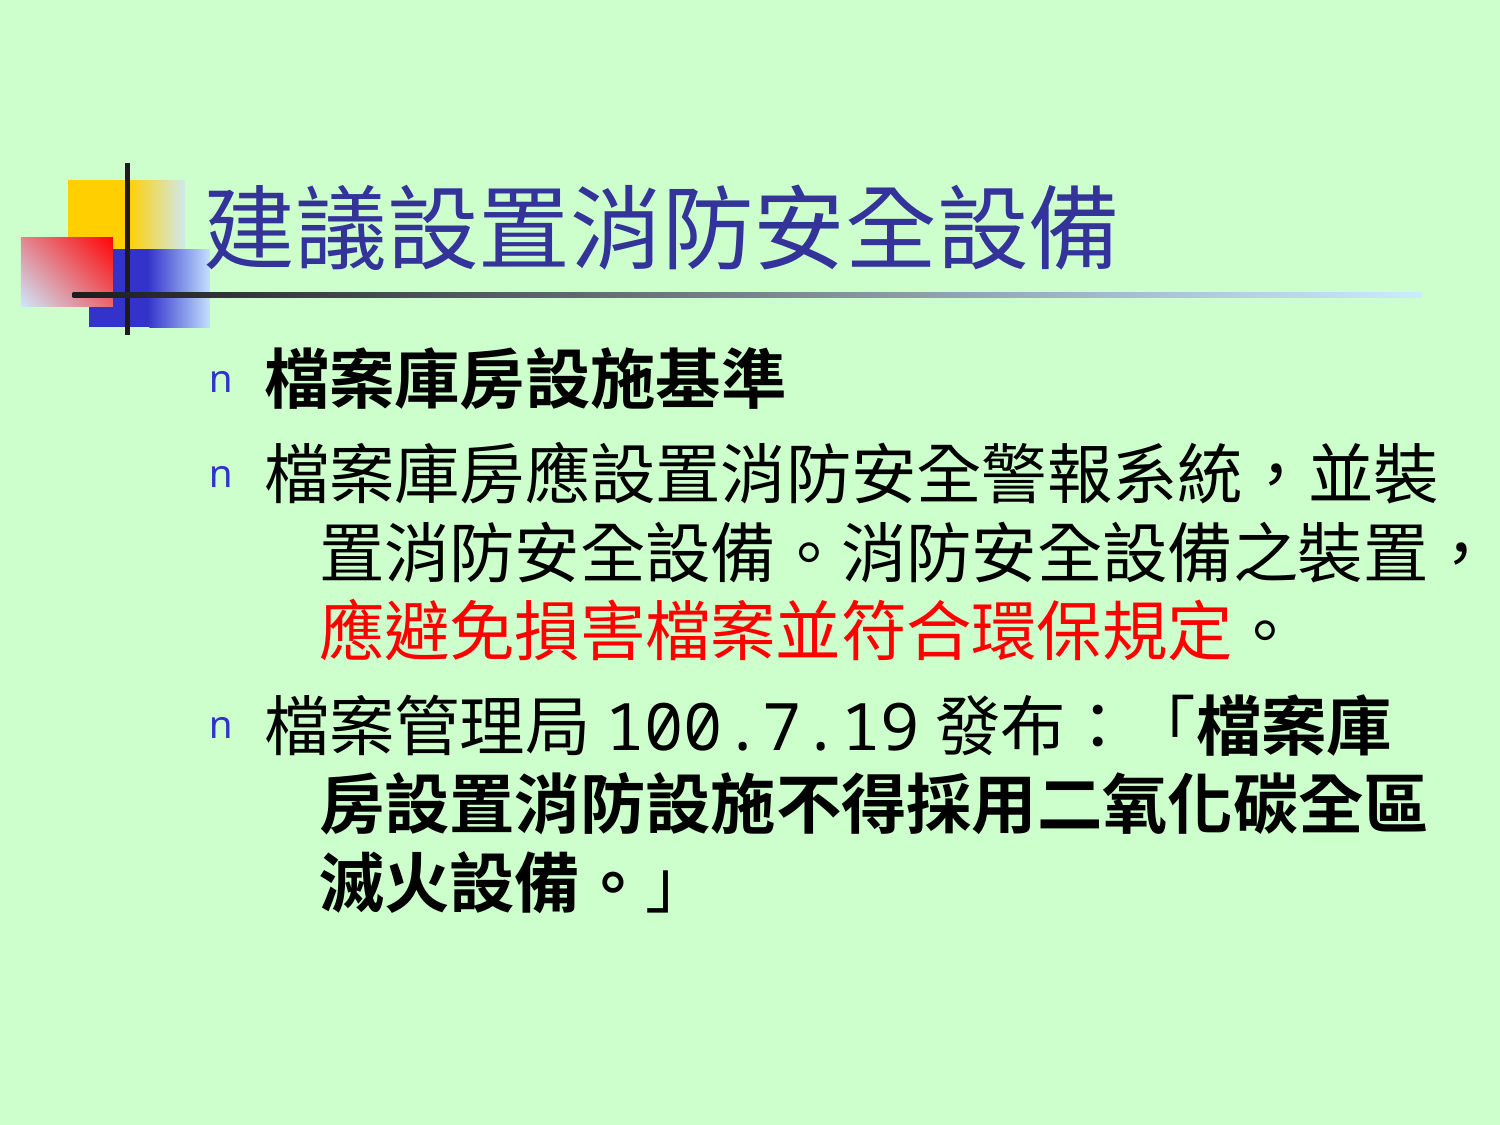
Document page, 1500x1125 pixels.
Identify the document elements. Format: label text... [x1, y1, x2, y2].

list 檔案庫房設施基準 檔案庫房應設置消防安全警報系統，並裝置消防安全設備。消防安全設備之裝置，應避免損害檔案並符合環保規定。 檔案管理局100.7.19發布：「檔案庫房設置消防設施不得採用二氧化碳全區滅火設備。」 [193, 331, 1469, 1007]
title 建議設置消防安全設備 [188, 101, 1468, 289]
